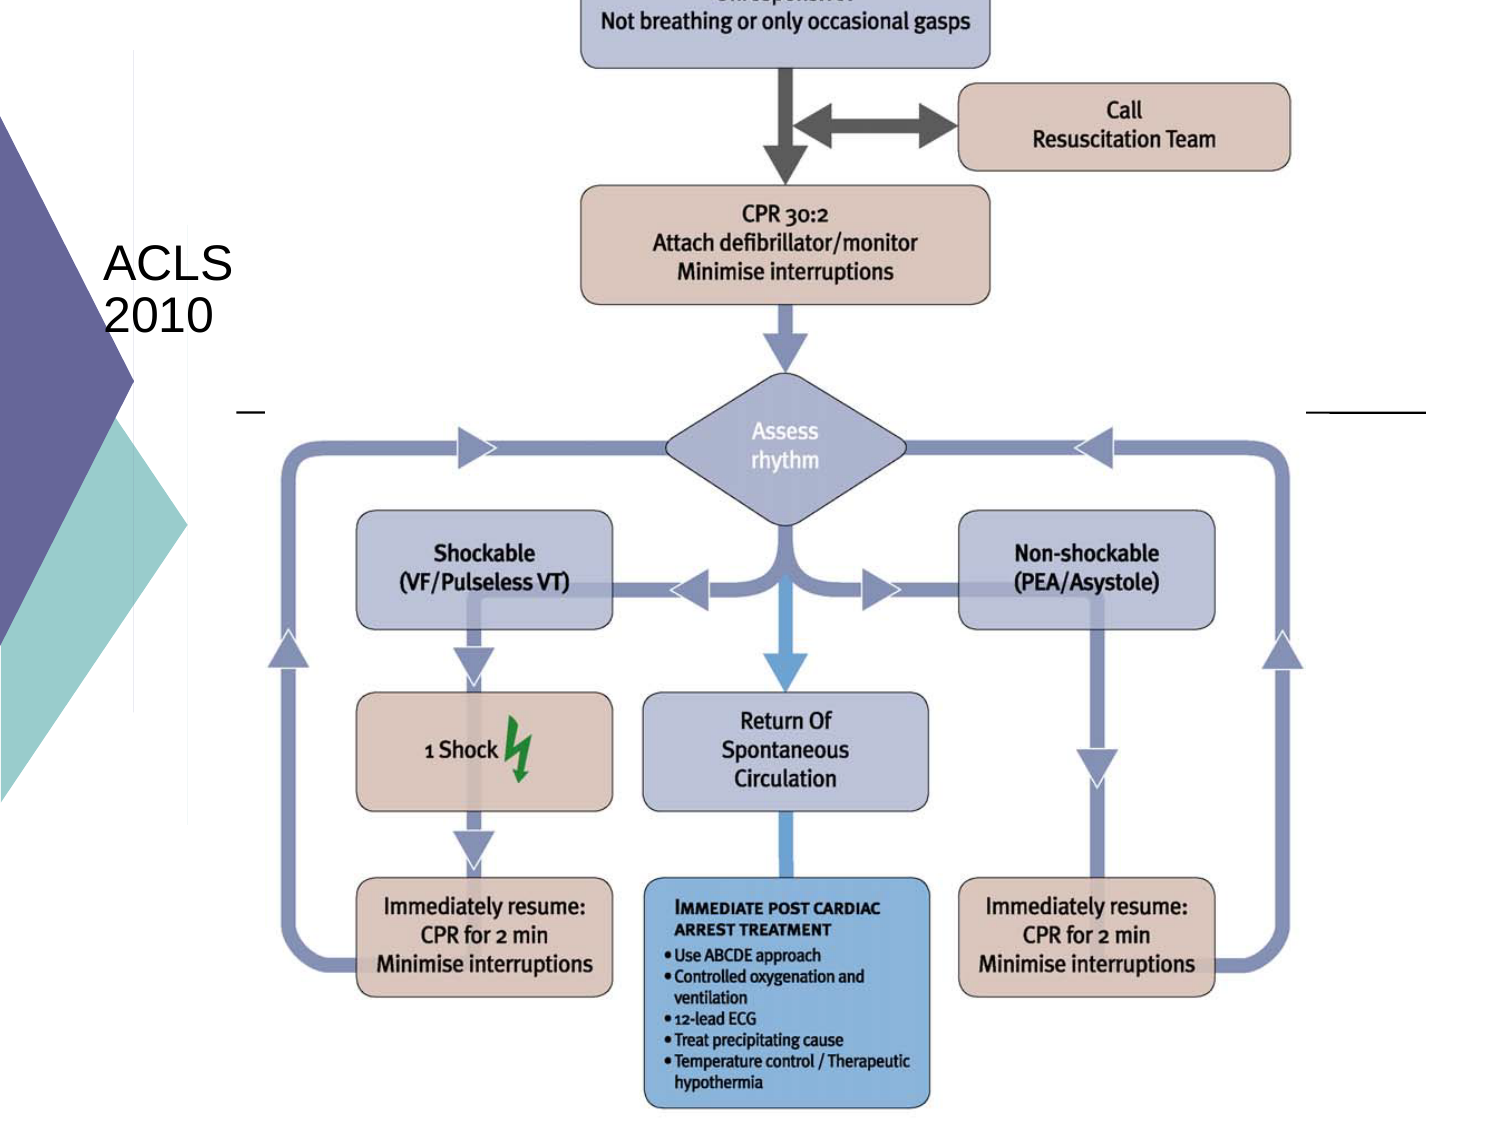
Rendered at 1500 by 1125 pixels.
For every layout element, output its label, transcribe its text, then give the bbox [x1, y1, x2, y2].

text_box ACLS 2010 [208, 249, 230, 265]
text_box ACLS 2010 [88, 224, 230, 296]
picture [265, 0, 1306, 1122]
